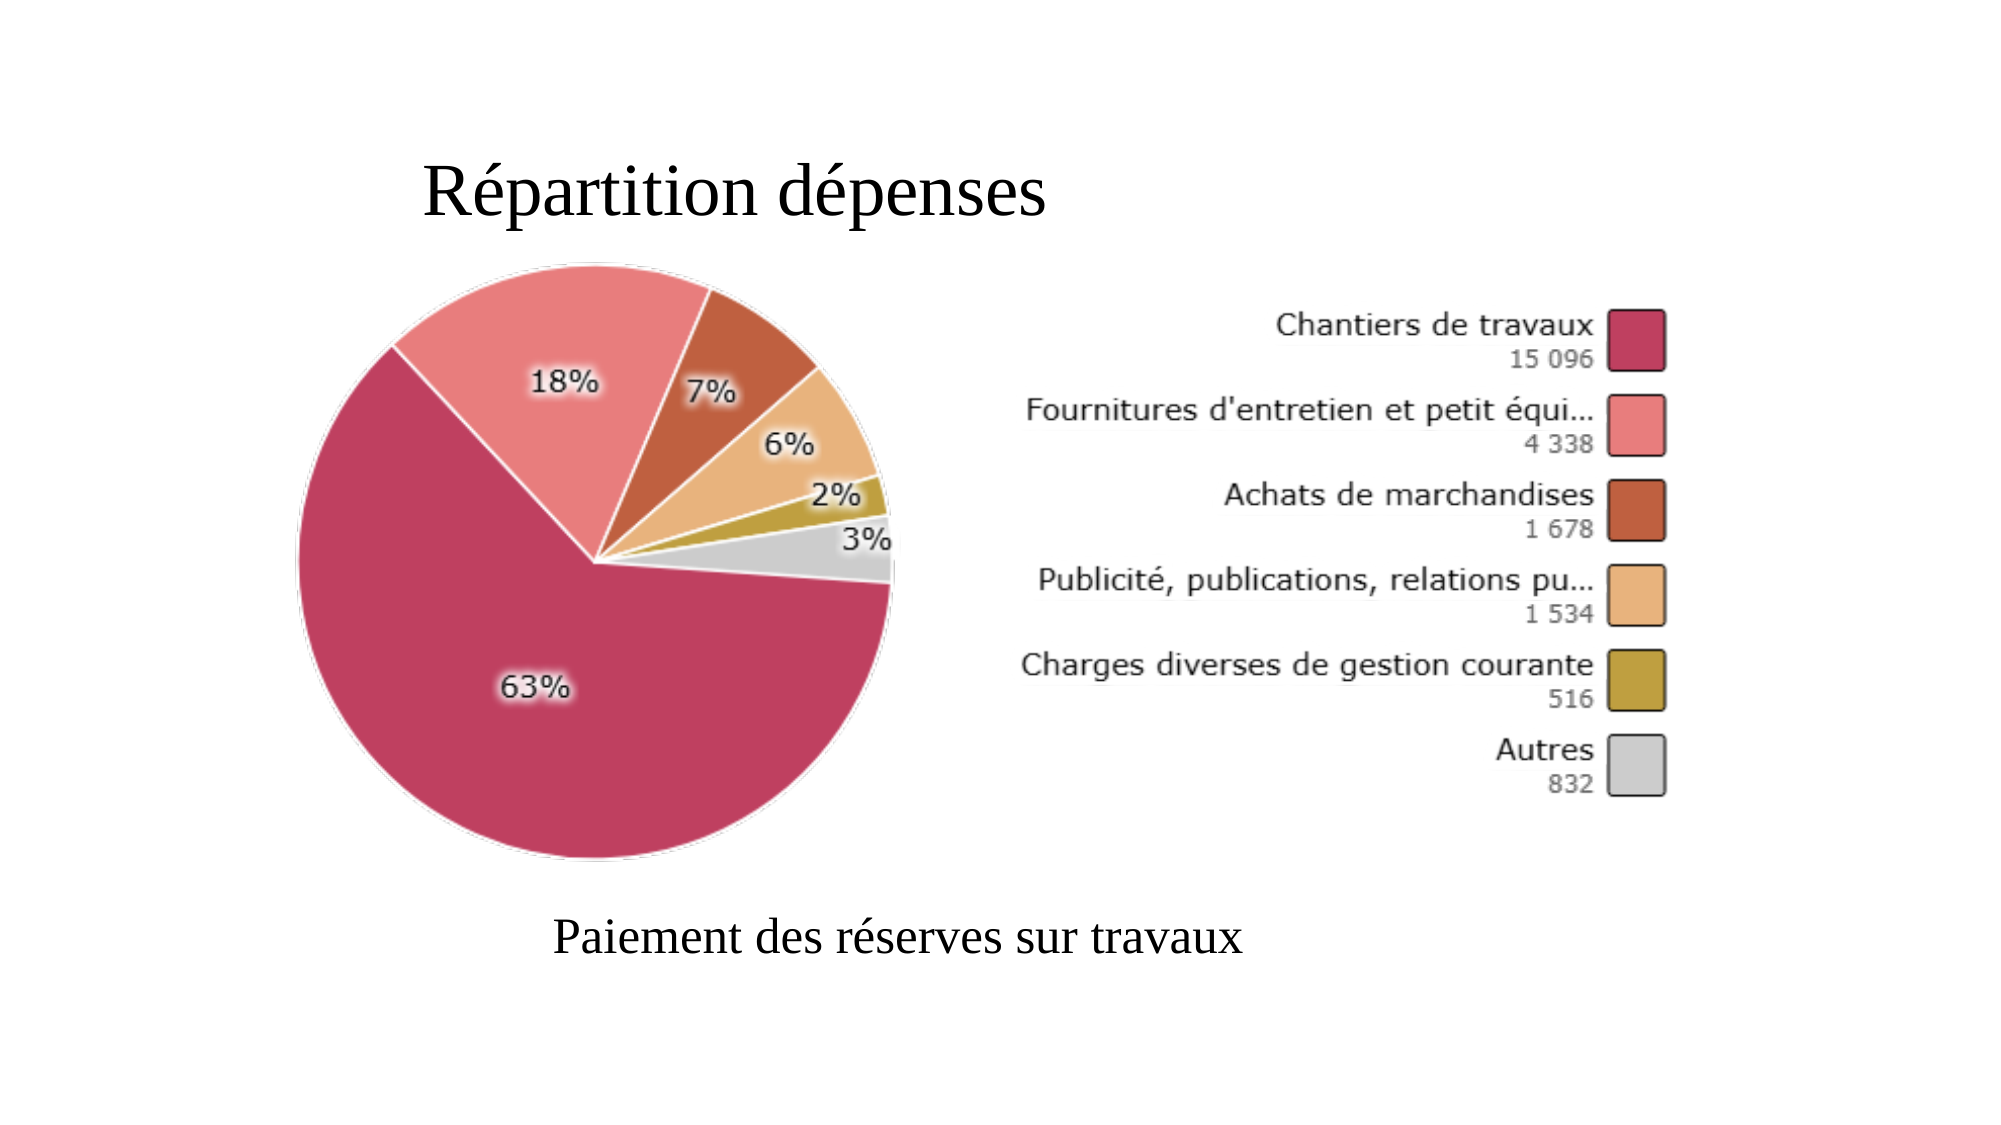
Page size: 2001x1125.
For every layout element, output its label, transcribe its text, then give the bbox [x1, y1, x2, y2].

text_box Répartition dépenses [407, 133, 1408, 240]
text_box Paiement des réserves sur travaux [537, 743, 1385, 1058]
picture [292, 259, 1708, 866]
